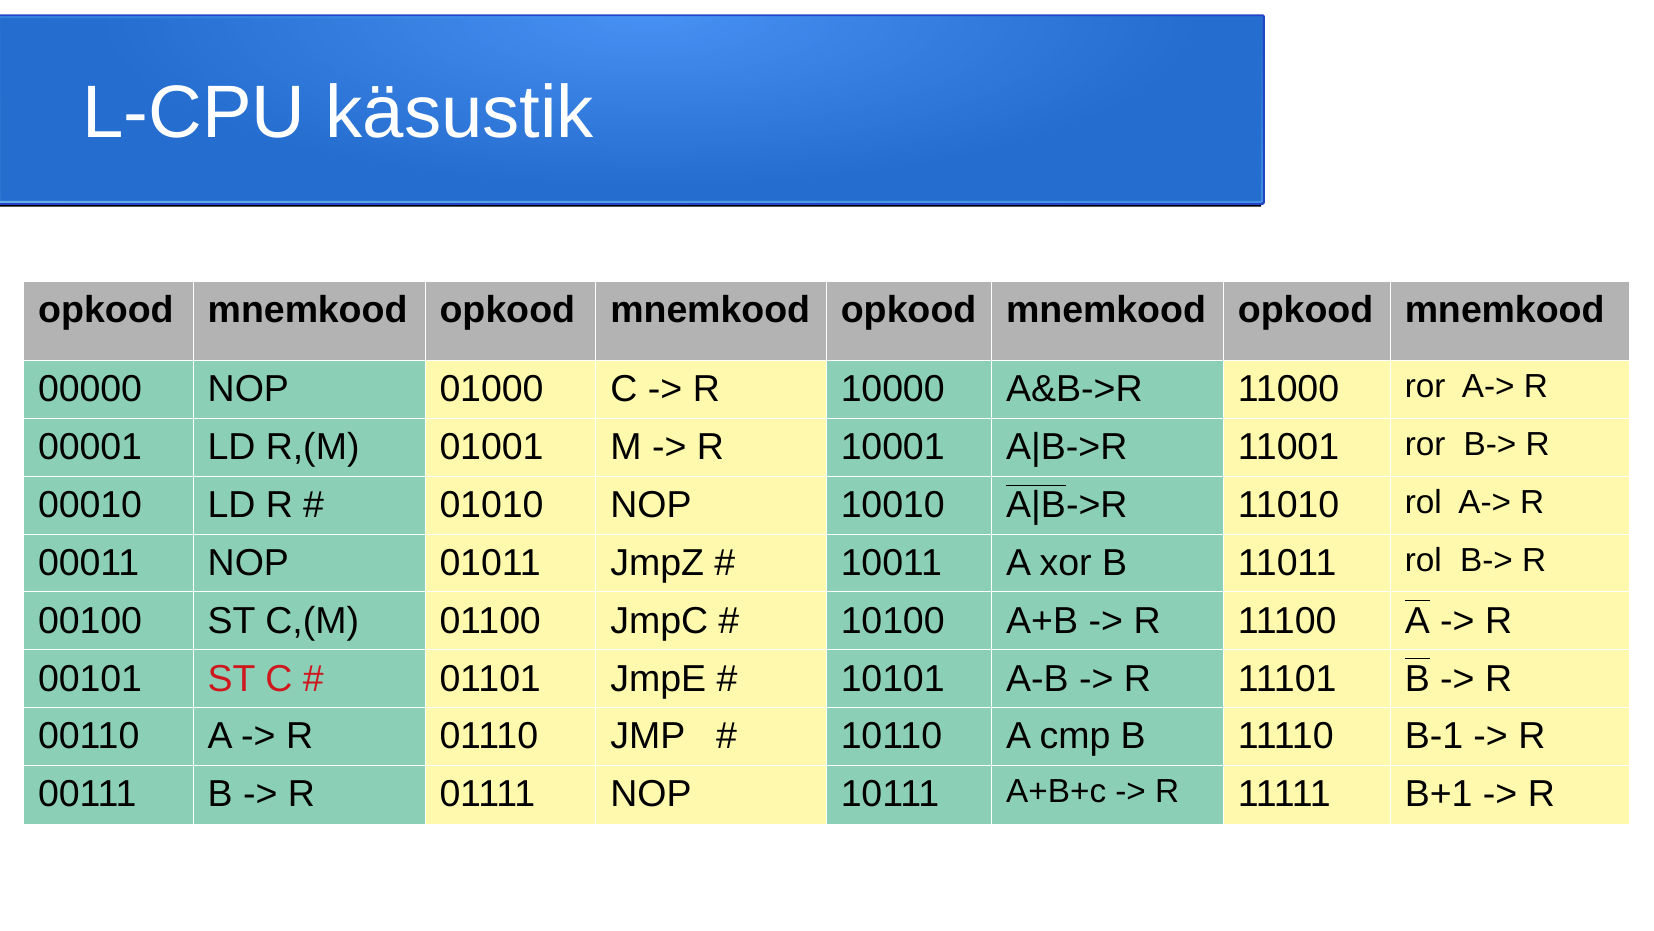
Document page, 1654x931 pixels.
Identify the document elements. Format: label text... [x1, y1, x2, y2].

table_cell A cmp B [992, 708, 1223, 765]
table_cell ST C,(M) [194, 592, 425, 649]
table_cell JmpE # [596, 650, 826, 707]
table_cell B -> R [194, 766, 425, 824]
table_header opkood [827, 282, 991, 360]
table_cell A xor B [992, 535, 1223, 591]
table_cell 01100 [426, 592, 595, 649]
table_cell B -> R [1391, 650, 1629, 707]
table_cell NOP [194, 535, 425, 591]
table_cell 11011 [1224, 535, 1390, 591]
table_header mnemkood [1391, 282, 1629, 360]
table_cell A-B -> R [992, 650, 1223, 707]
table_header mnemkood [596, 282, 826, 360]
table_cell 00001 [24, 419, 193, 476]
title L-CPU käsustik [82, 35, 1235, 189]
table_cell 01011 [426, 535, 595, 591]
table_cell LD R # [194, 477, 425, 534]
table_header mnemkood [194, 282, 425, 360]
table_cell 11110 [1224, 708, 1390, 765]
table_cell 01001 [426, 419, 595, 476]
table_cell 01000 [426, 361, 595, 418]
table_cell 10011 [827, 535, 991, 591]
table_cell 10000 [827, 361, 991, 418]
table_cell 00101 [24, 650, 193, 707]
table_header opkood [426, 282, 595, 360]
table_cell 00000 [24, 361, 193, 418]
table_cell A+B -> R [992, 592, 1223, 649]
table_cell JmpZ # [596, 535, 826, 591]
table_cell rol A-> R [1391, 477, 1629, 534]
table_cell rol B-> R [1391, 535, 1629, 591]
table_cell 10001 [827, 419, 991, 476]
table_cell 01110 [426, 708, 595, 765]
table_cell 01101 [426, 650, 595, 707]
table_cell ST C # [194, 650, 425, 707]
table_cell B-1 -> R [1391, 708, 1629, 765]
table_cell 11100 [1224, 592, 1390, 649]
table_cell A+B+c -> R [992, 766, 1223, 824]
table_cell C -> R [596, 361, 826, 418]
table_cell ror A-> R [1391, 361, 1629, 418]
table_cell LD R,(M) [194, 419, 425, 476]
table_cell 00110 [24, 708, 193, 765]
table_cell 00011 [24, 535, 193, 591]
table_cell 10100 [827, 592, 991, 649]
table_cell JMP # [596, 708, 826, 765]
table_cell NOP [596, 766, 826, 824]
table_cell A&B->R [992, 361, 1223, 418]
table_cell NOP [194, 361, 425, 418]
table_header opkood [24, 282, 193, 360]
table_cell 00010 [24, 477, 193, 534]
table_cell 11001 [1224, 419, 1390, 476]
table_cell 11111 [1224, 766, 1390, 824]
table_header opkood [1224, 282, 1390, 360]
table_cell 01111 [426, 766, 595, 824]
table_cell 00111 [24, 766, 193, 824]
table_cell 01010 [426, 477, 595, 534]
table_cell 11000 [1224, 361, 1390, 418]
table_cell 11010 [1224, 477, 1390, 534]
table_cell A|B->R [992, 419, 1223, 476]
table_header mnemkood [992, 282, 1223, 360]
table_cell A -> R [1391, 592, 1629, 649]
table_cell 10010 [827, 477, 991, 534]
table_cell JmpC # [596, 592, 826, 649]
table_cell 10111 [827, 766, 991, 824]
table_cell A -> R [194, 708, 425, 765]
table_cell 00100 [24, 592, 193, 649]
table_cell B+1 -> R [1391, 766, 1629, 824]
table_cell ror B-> R [1391, 419, 1629, 476]
table_cell 10101 [827, 650, 991, 707]
table_cell NOP [596, 477, 826, 534]
table_cell 11101 [1224, 650, 1390, 707]
table_cell M -> R [596, 419, 826, 476]
table_cell 10110 [827, 708, 991, 765]
table_cell A|B->R [992, 477, 1223, 534]
